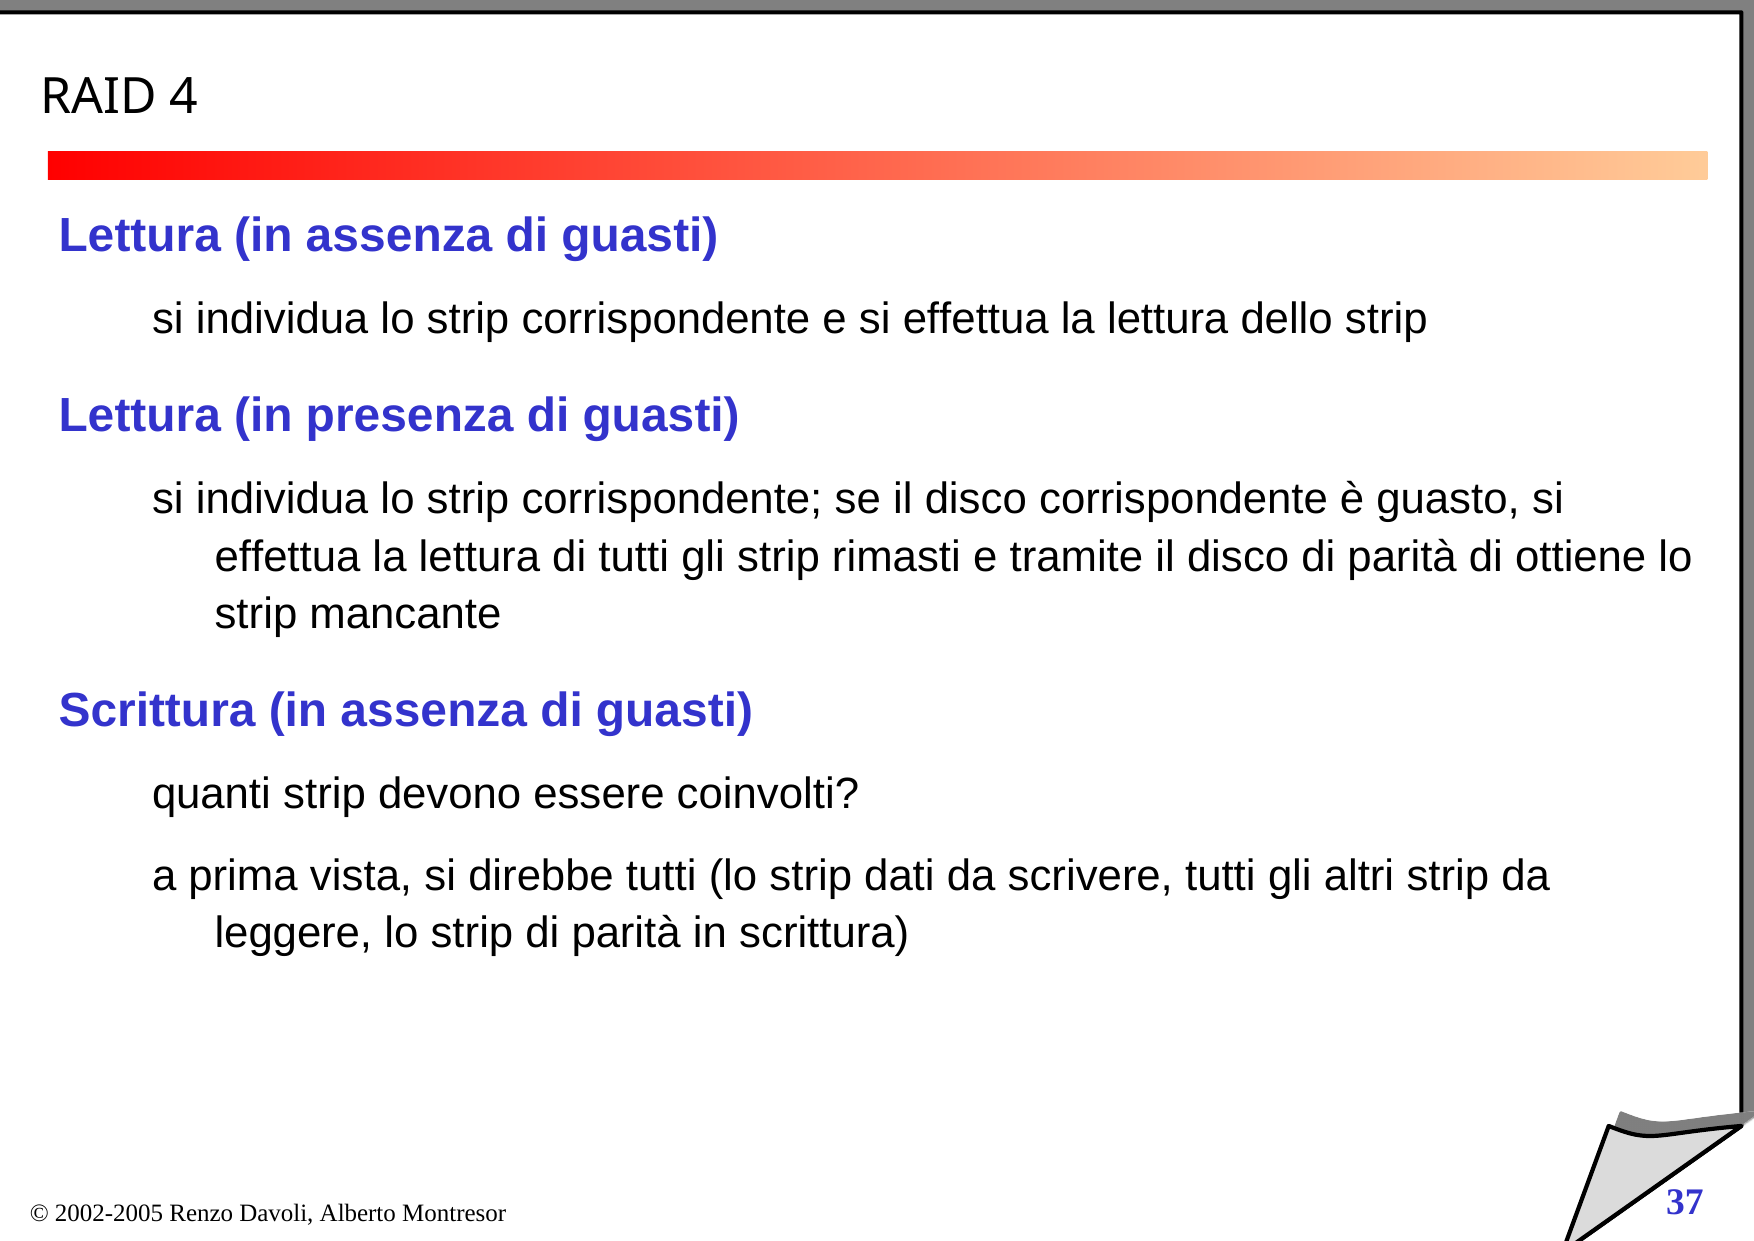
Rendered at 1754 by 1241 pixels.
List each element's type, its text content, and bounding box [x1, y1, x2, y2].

list Lettura (in assenza di guasti) si individua lo strip corrispondente e si effettua la lettura dello strip Lettura (in presenza di guasti) si individua lo strip corrispondente; se il disco corrispondente è guasto, si effettua la lettura di tutti gli strip rimasti e tramite il disco di parità di ottiene lo strip mancante Scrittura (in assenza di guasti) quanti strip devono essere coinvolti? a prima vista, si direbbe tutti (lo strip dati da scrivere, tutti gli altri strip da leggere, lo strip di parità in scrittura) [58, 206, 1696, 1095]
text_box 14 [750, 152, 754, 179]
title RAID 4 [40, 49, 1714, 144]
